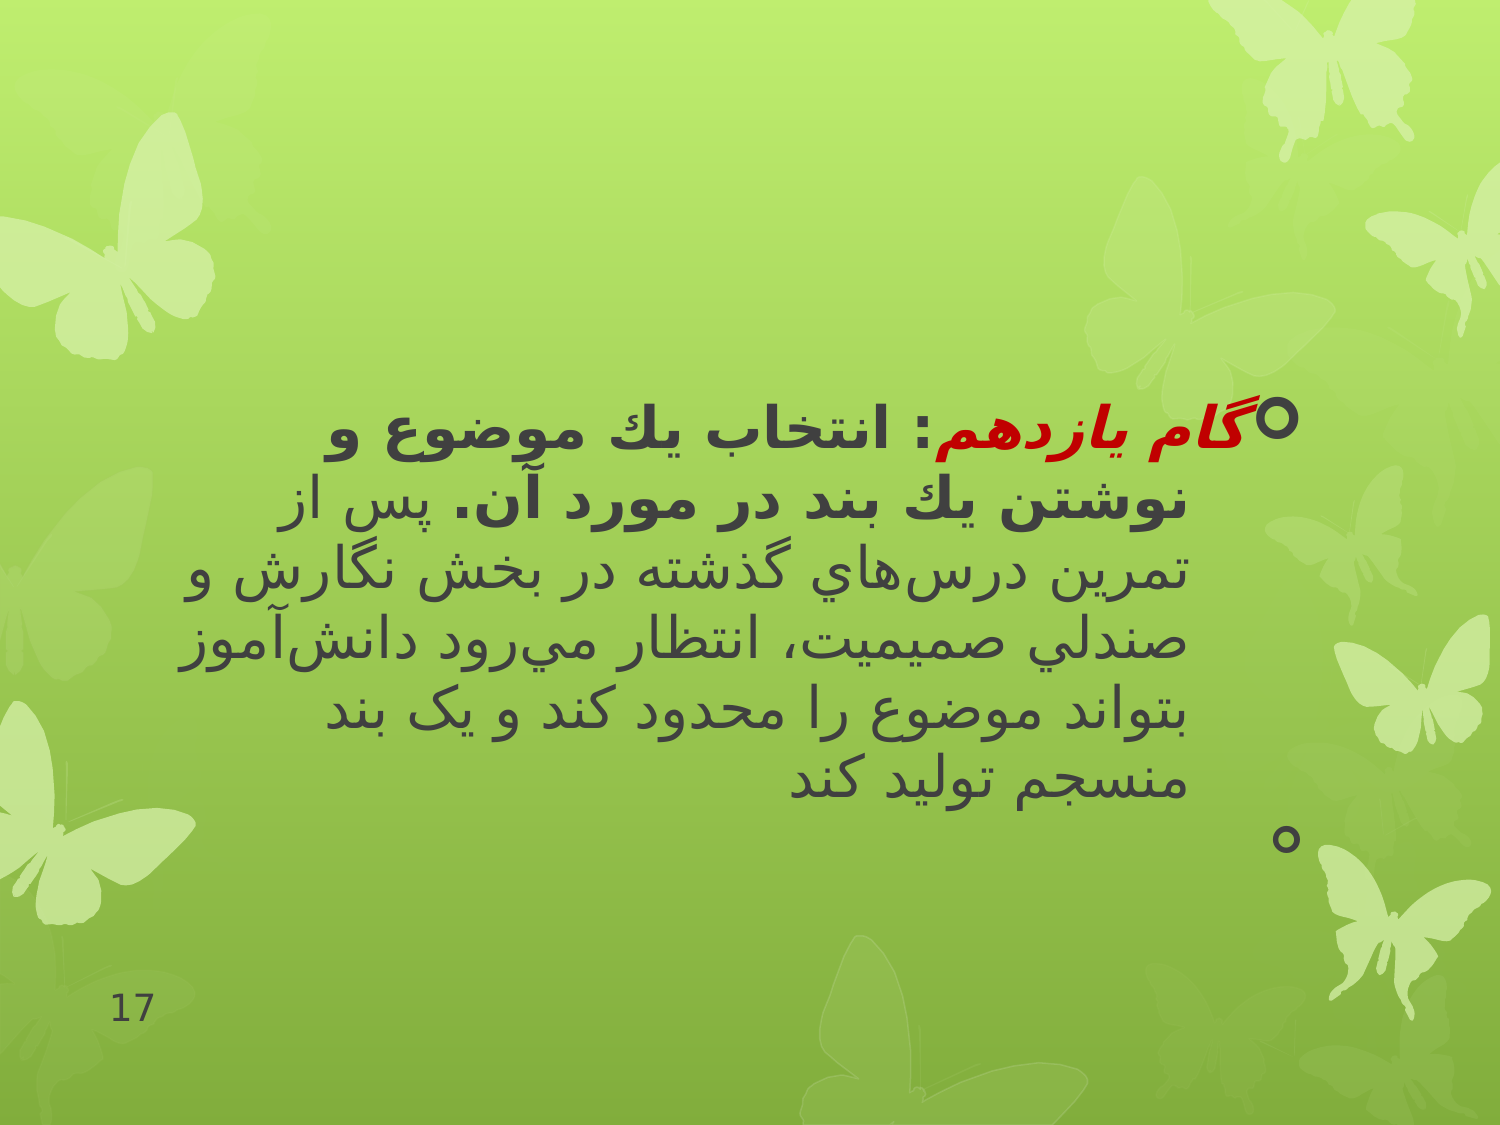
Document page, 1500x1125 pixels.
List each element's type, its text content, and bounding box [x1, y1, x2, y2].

text_box [94, 976, 194, 1037]
list گام يازدهم: انتخاب يك موضوع و نوشتن يك بند در مورد آن. پس از تمرین‌ درس‌هاي گذشته در بخش نگارش و صندلي صميميت، انتظار مي‌رود دانش‌آموز بتواند موضوع را محدود كند و یک بند منسجم تولید کند [165, 296, 1335, 962]
